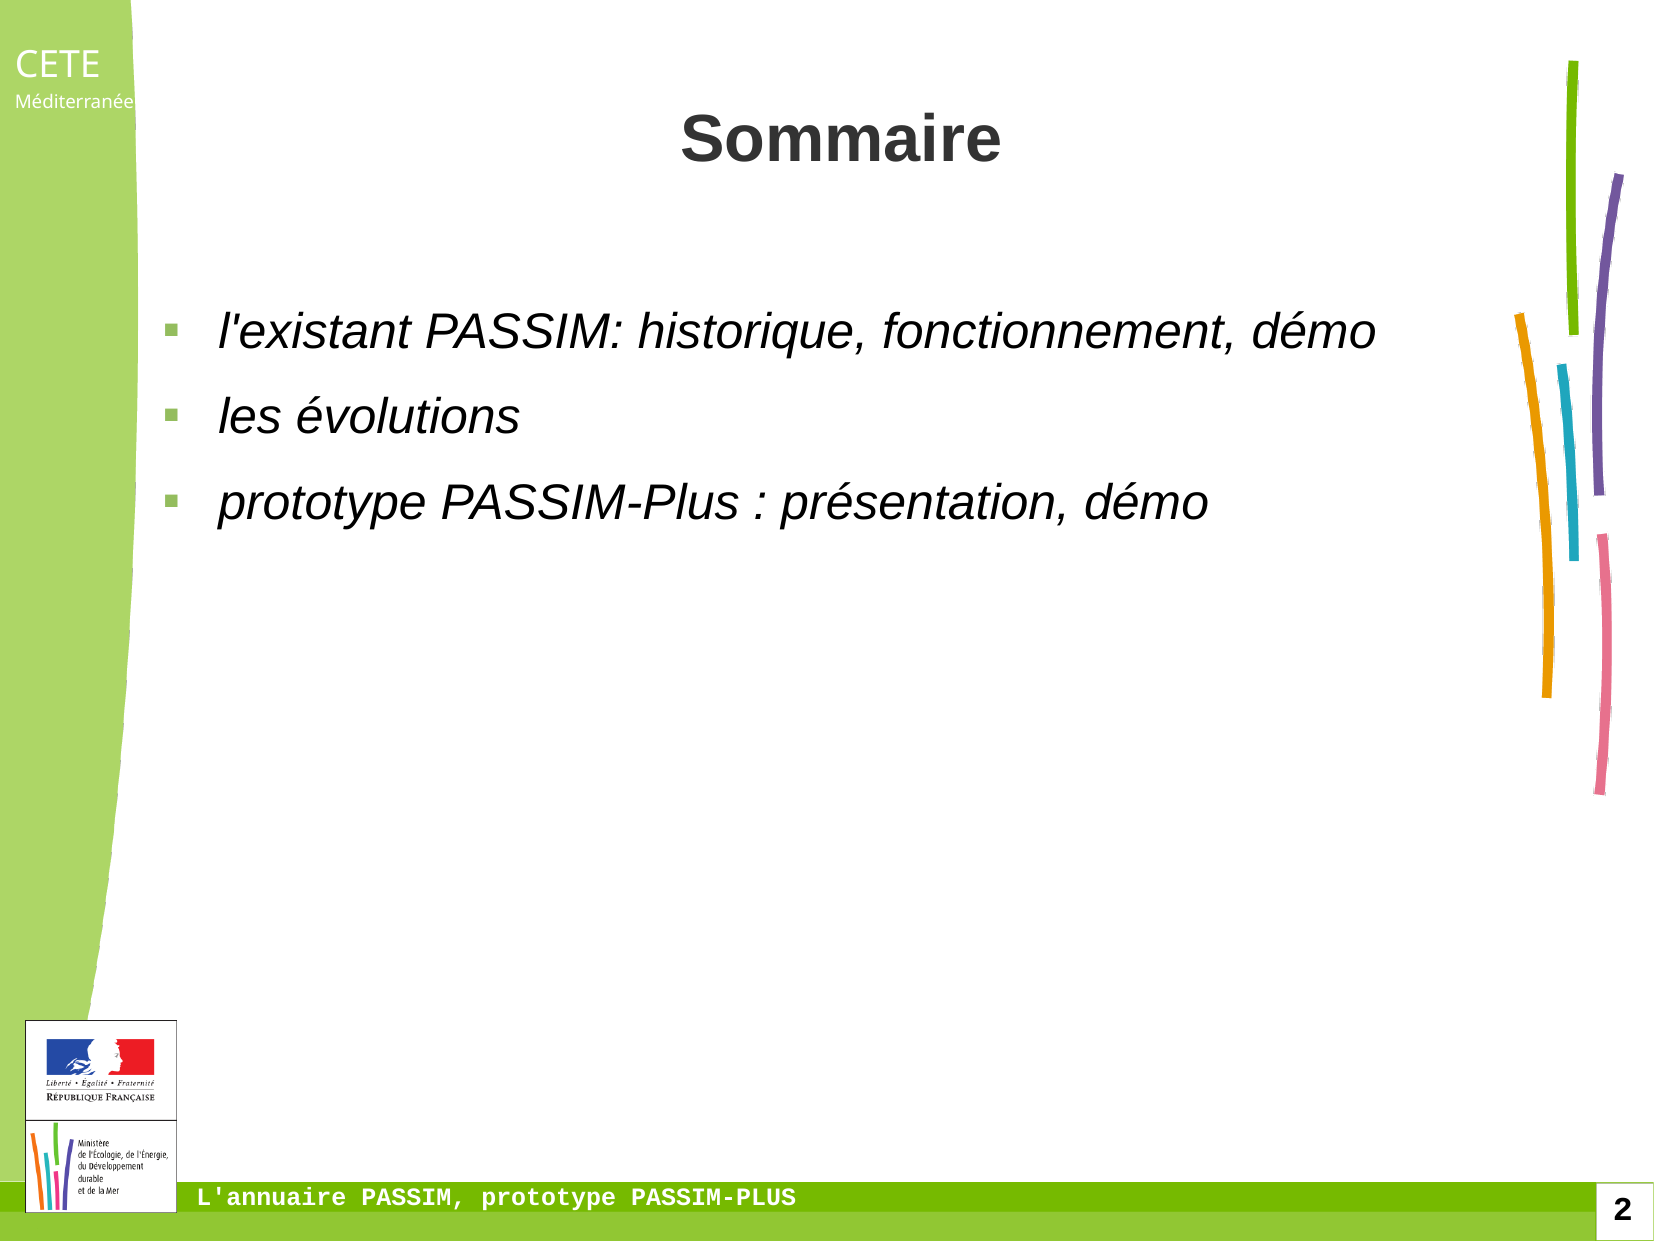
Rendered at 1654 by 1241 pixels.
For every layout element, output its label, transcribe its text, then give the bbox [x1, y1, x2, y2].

title Sommaire [134, 34, 1548, 243]
picture [0, 0, 1654, 1241]
list l'existant PASSIM: historique, fonctionnement, démo les évolutions prototype PASSIM-Plus : présentation, démo [147, 218, 1636, 1161]
